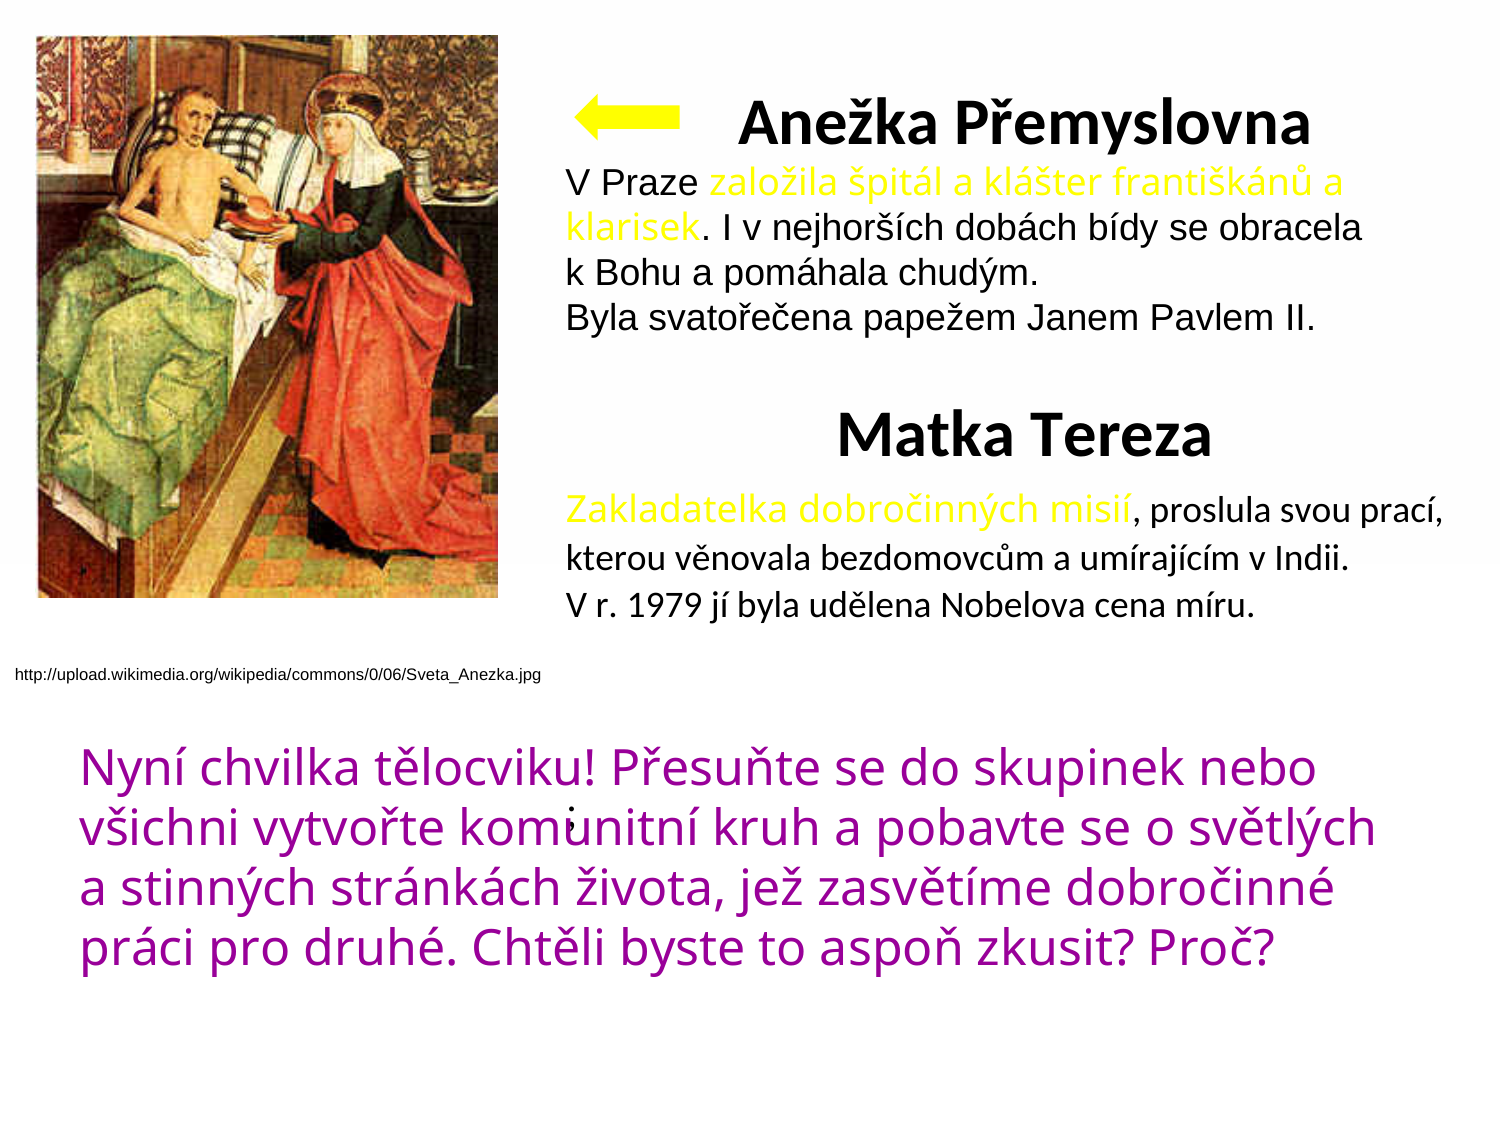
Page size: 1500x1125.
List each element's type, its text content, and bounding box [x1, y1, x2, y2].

text_box Nyní chvilka tělocviku! Přesuňte se do skupinek nebo všichni vytvořte komunitní kruh a pobavte se o světlých a stinných stránkách života, jež zasvětíme dobročinné práci pro druhé. Chtěli byste to aspoň zkusit? Proč? [64, 727, 1424, 984]
text_box [574, 93, 680, 141]
text_box Anežka Přemyslovna V Praze založila špitál a klášter františkánů a klarisek. I v nejhorších dobách bídy se obracela k Bohu a pomáhala chudým. Byla svatořečena papežem Janem Pavlem II. [550, 70, 1500, 391]
text_box http://upload.wikimedia.org/wikipedia/commons/0/06/Sveta_Anezka.jpg [0, 656, 587, 692]
picture [35, 35, 498, 598]
list Matka Tereza Zakladatelka dobročinných misií, proslula svou prací, kterou věnovala bezdomovcům a umírajícím v Indii. V r. 1979 jí byla udělena Nobelova cena míru. ; [550, 398, 1500, 893]
